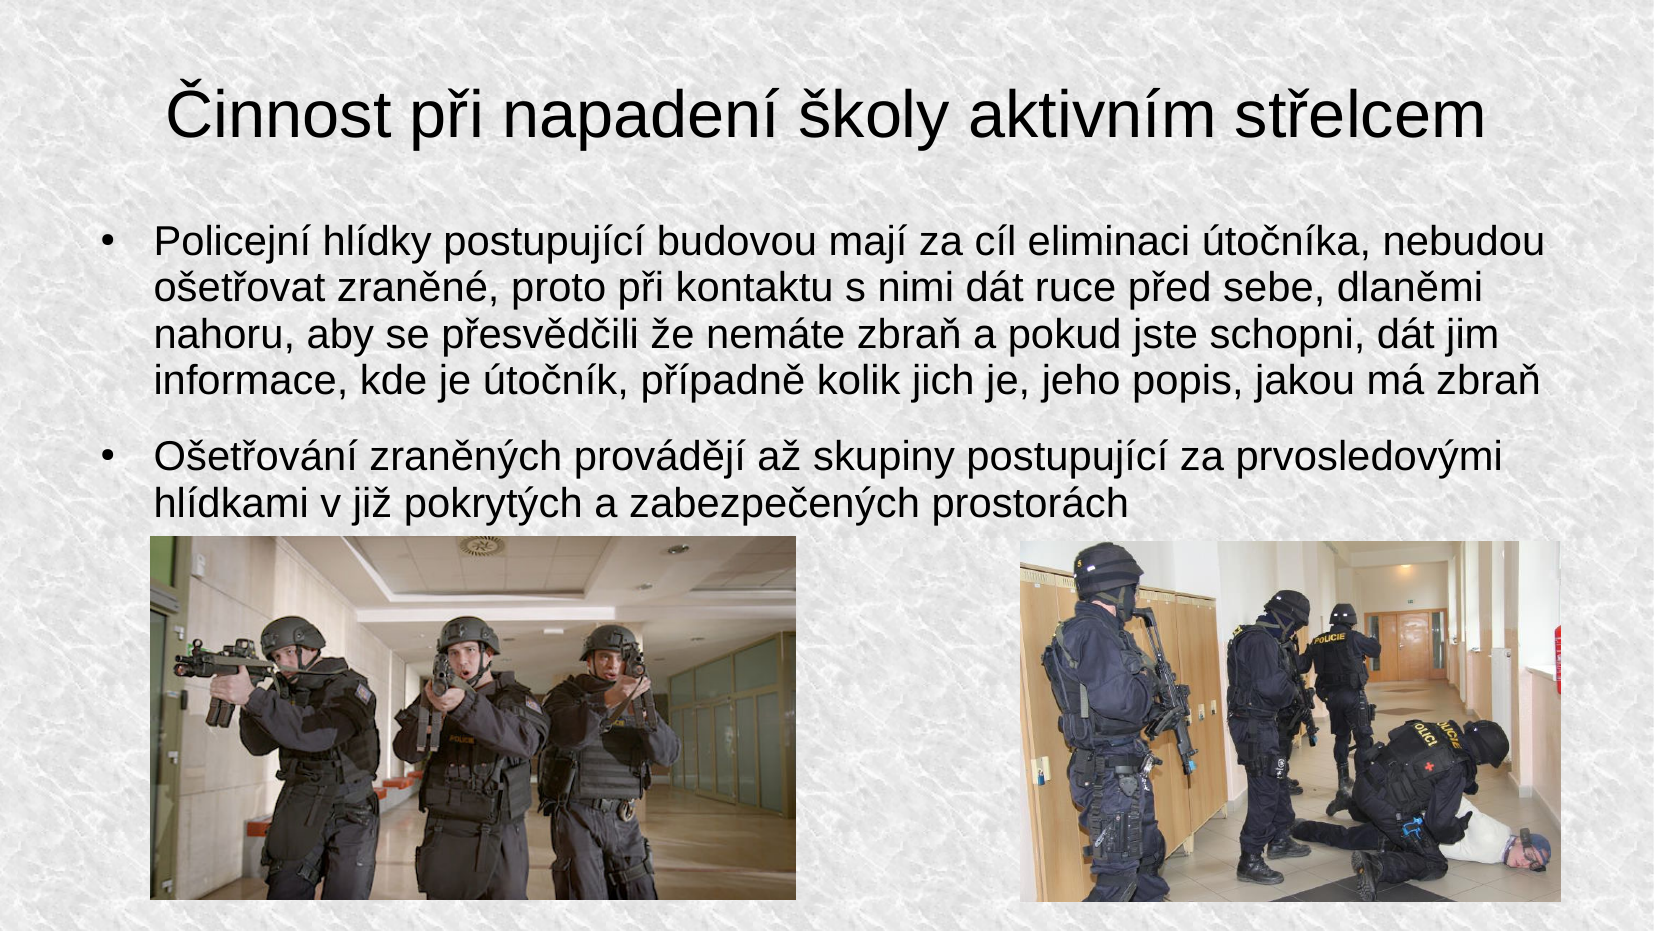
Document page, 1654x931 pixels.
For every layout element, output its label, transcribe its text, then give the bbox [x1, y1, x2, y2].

list Policejní hlídky postupující budovou mají za cíl eliminaci útočníka, nebudou ošetřovat zraněné, proto při kontaktu s nimi dát ruce před sebe, dlaněmi nahoru, aby se přesvědčili že nemáte zbraň a pokud jste schopni, dát jim informace, kde je útočník, případně kolik jich je, jeho popis, jakou má zbraň Ošetřování zraněných provádějí až skupiny postupující za prvosledovými hlídkami v již pokrytých a zabezpečených prostorách [82, 217, 1571, 758]
title Činnost při napadení školy aktivním střelcem [82, 37, 1571, 193]
picture [0, 0, 1654, 931]
